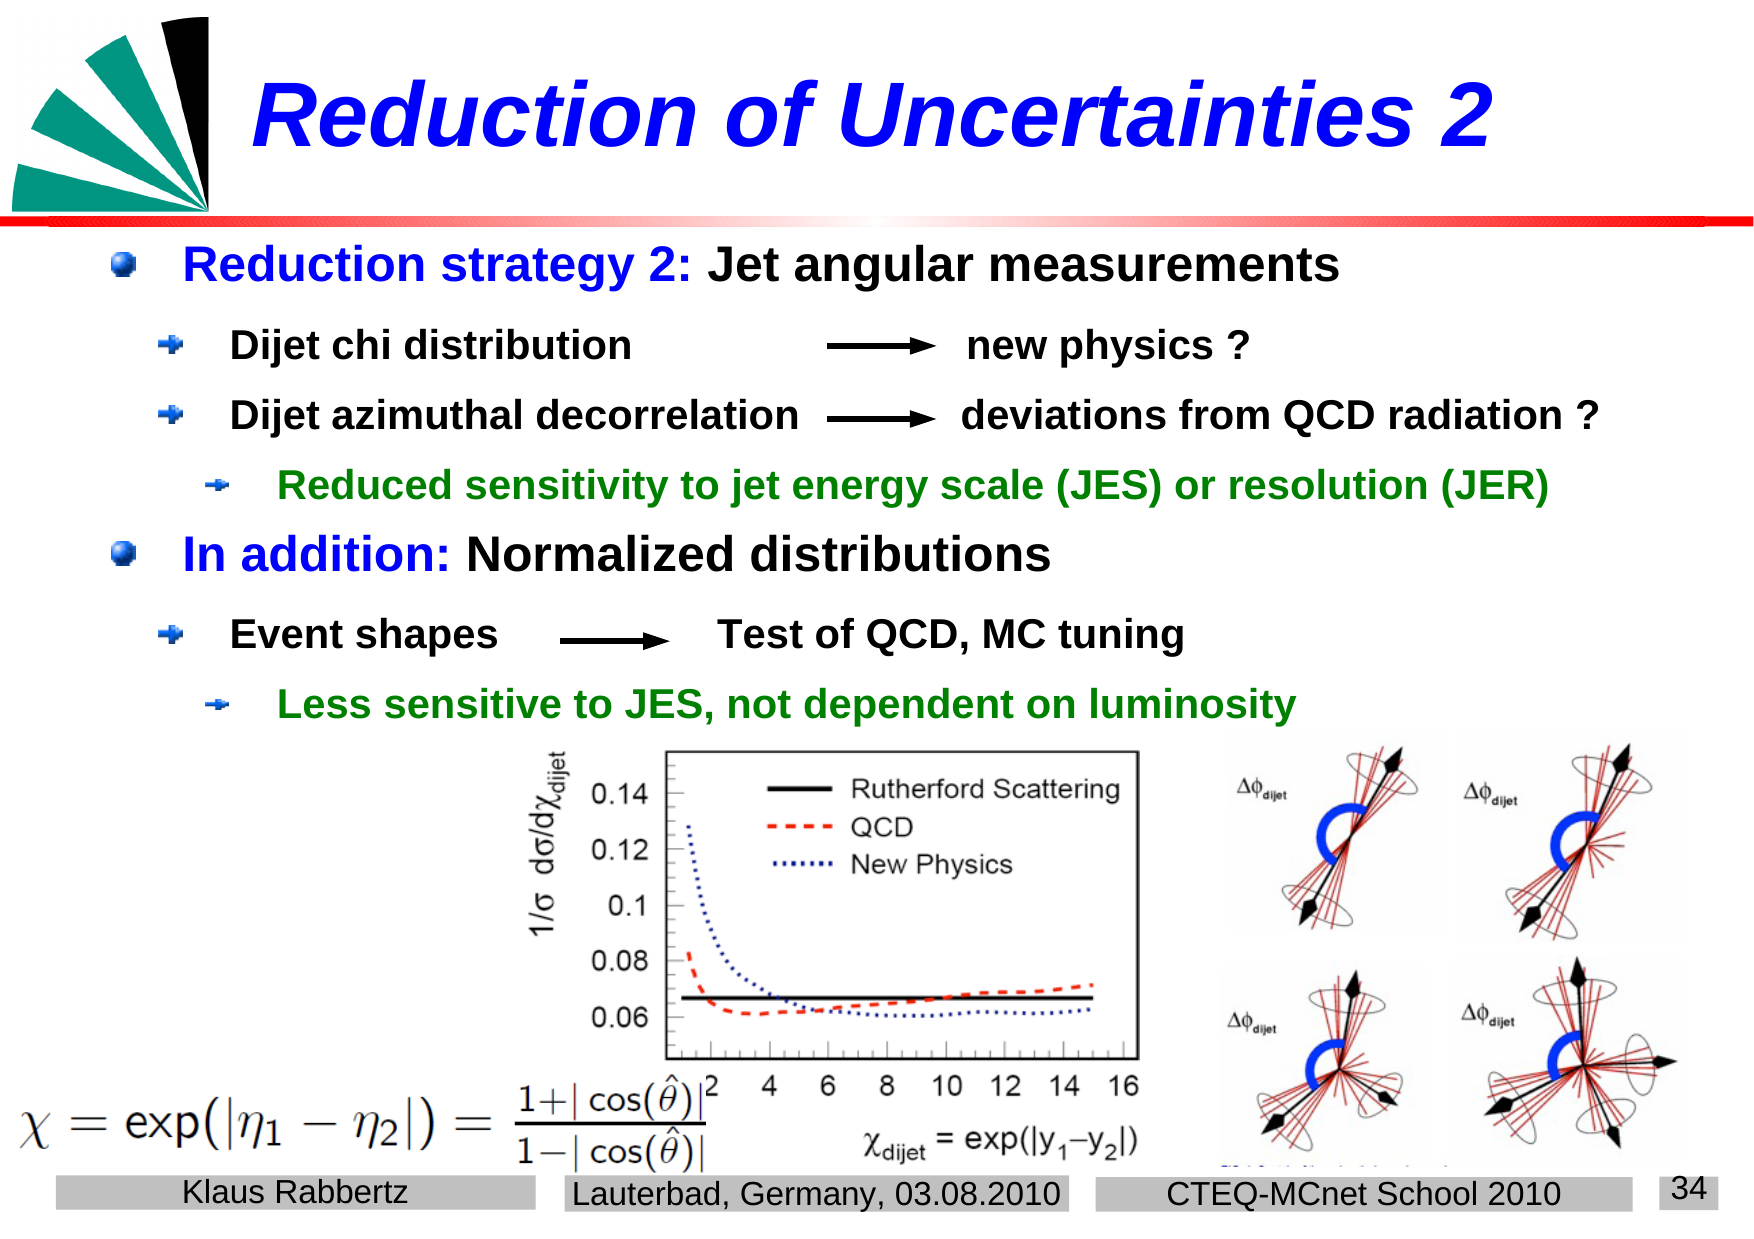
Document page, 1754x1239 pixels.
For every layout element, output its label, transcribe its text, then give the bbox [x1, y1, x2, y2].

picture [3, 745, 1140, 1175]
picture [12, 17, 209, 214]
list Reduction strategy 2: Jet angular measurements Dijet chi distribution new physics ? Dijet azimuthal decorrelation deviations from QCD radiation ? Reduced sensitivity to jet energy scale (JES) or resolution (JER) In addition: Normalized distributions Event shapes Test of QCD, MC tuning Less sensitive to JES, not dependent on luminosity [99, 236, 1639, 1117]
title Reduction of Uncertainties 2 [220, 16, 1525, 213]
picture [1217, 955, 1696, 1167]
picture [1227, 729, 1696, 949]
